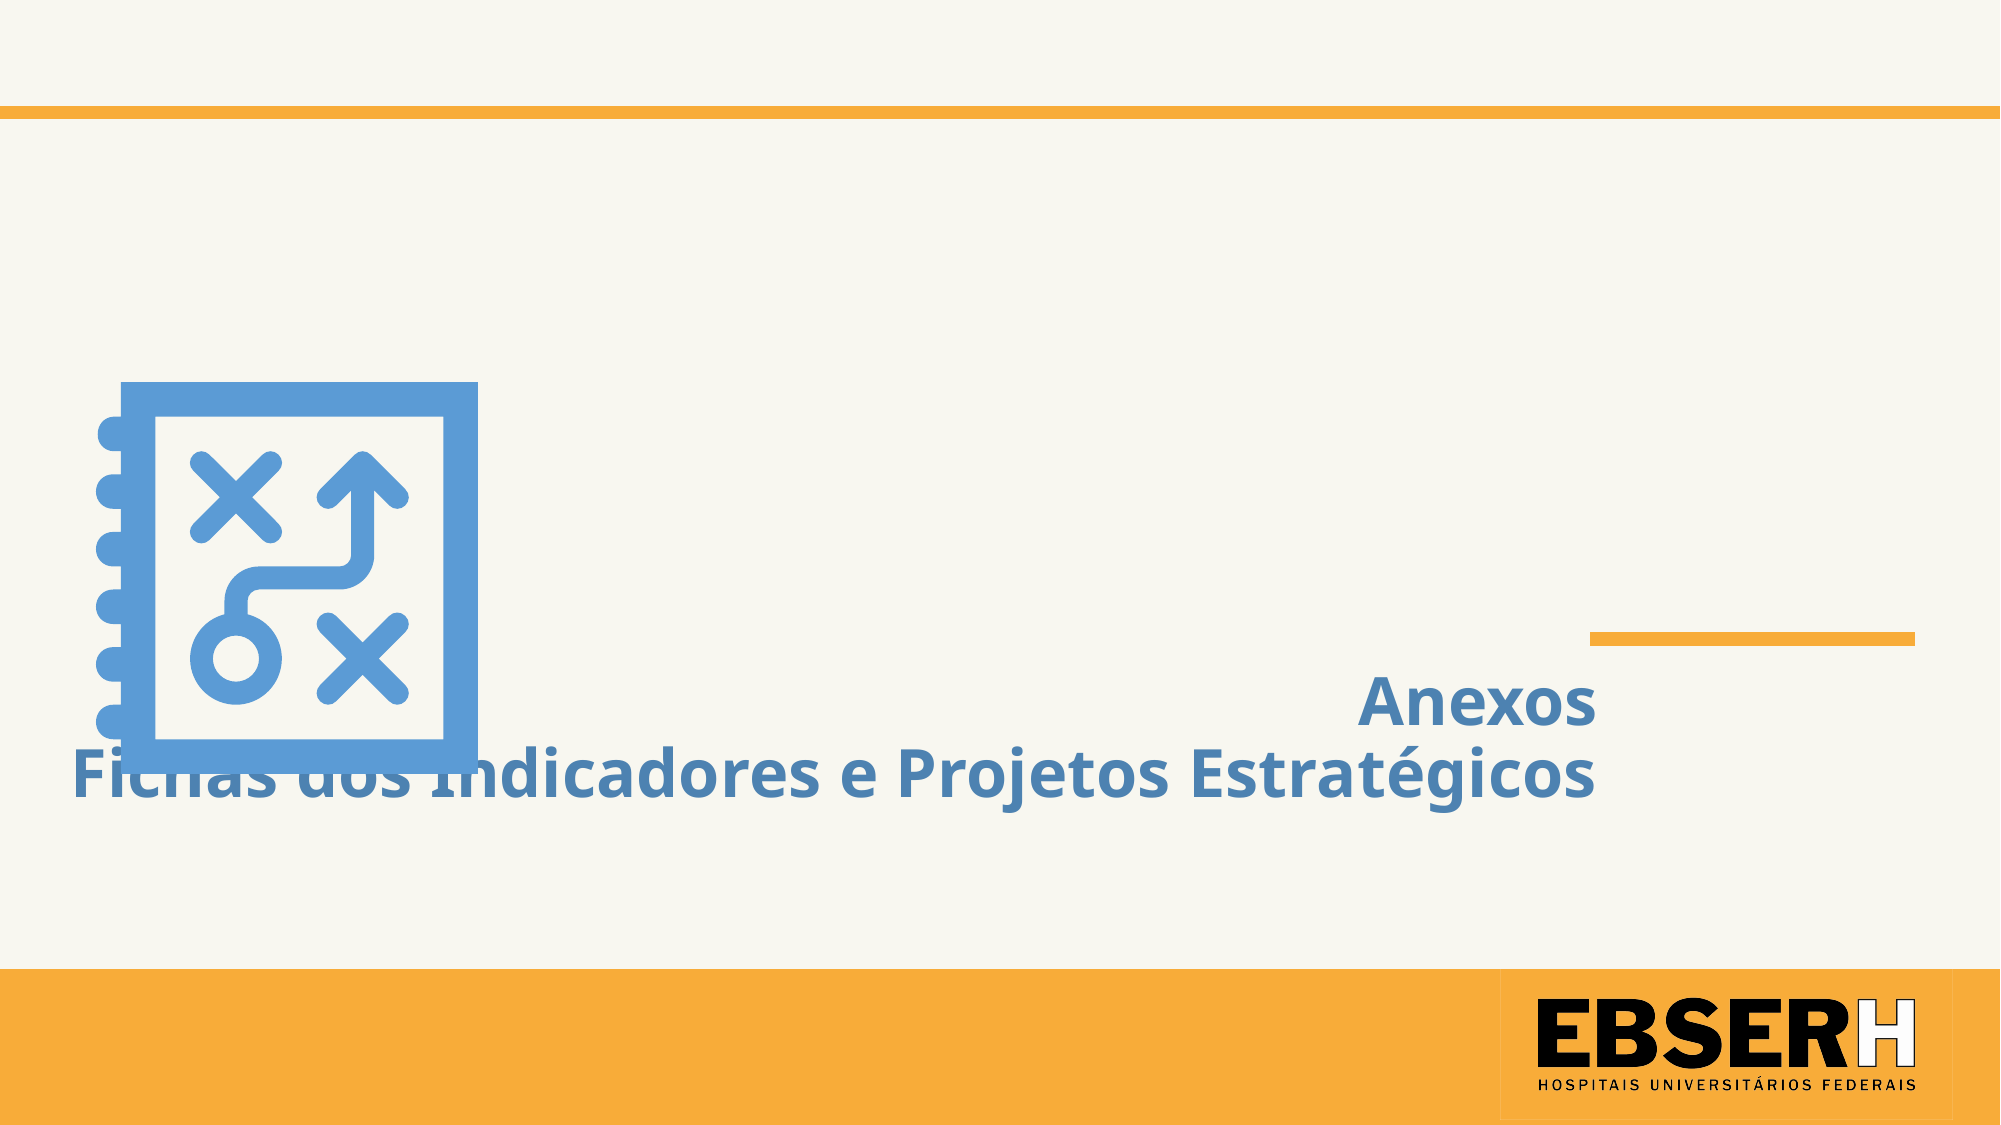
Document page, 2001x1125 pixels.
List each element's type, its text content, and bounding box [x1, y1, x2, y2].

text_box Anexos Fichas dos Indicadores e Projetos Estratégicos [562, 660, 1931, 858]
text_box [0, 969, 2000, 1125]
picture [2, 298, 562, 858]
text_box [1590, 632, 1915, 646]
picture [1500, 968, 1953, 1120]
text_box [0, 106, 2000, 119]
